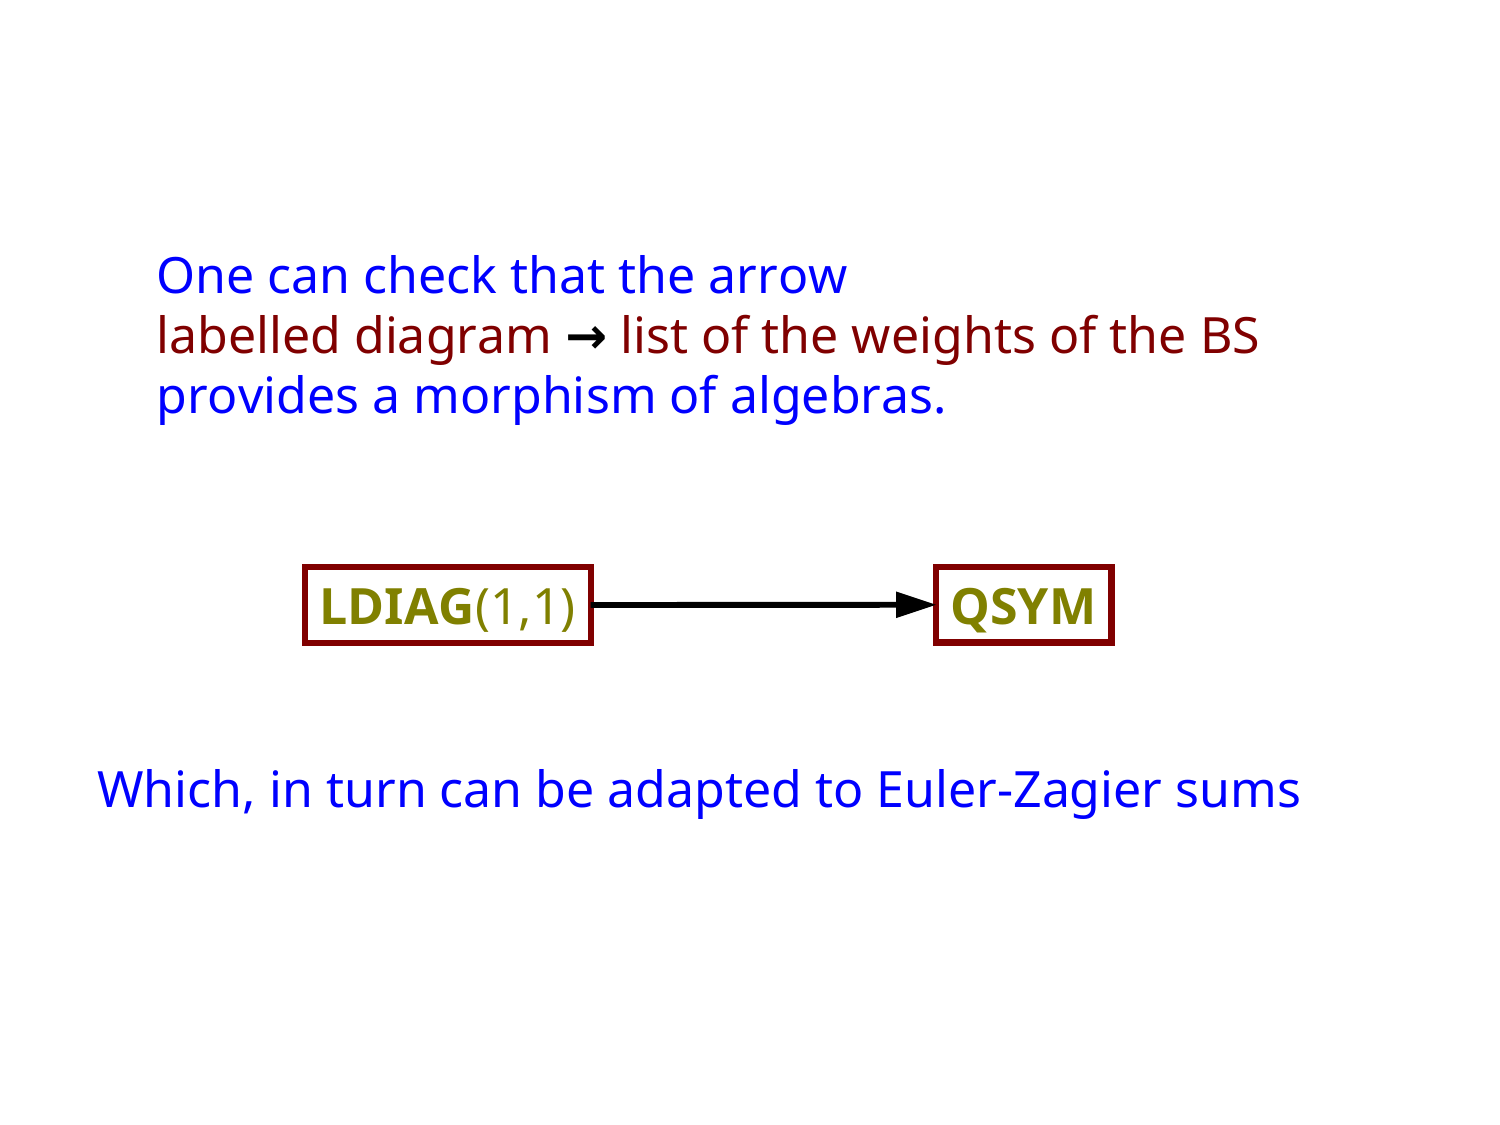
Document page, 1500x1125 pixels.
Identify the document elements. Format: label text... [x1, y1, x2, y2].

text_box LDIAG(1,1)‏ [305, 567, 591, 643]
text_box Which, in turn can be adapted to Euler-Zagier sums [82, 749, 1419, 825]
text_box QSYM [935, 567, 1112, 643]
text_box One can check that the arrow labelled diagram → list of the weights of the BS provides a morphism of algebras. [141, 235, 1372, 431]
